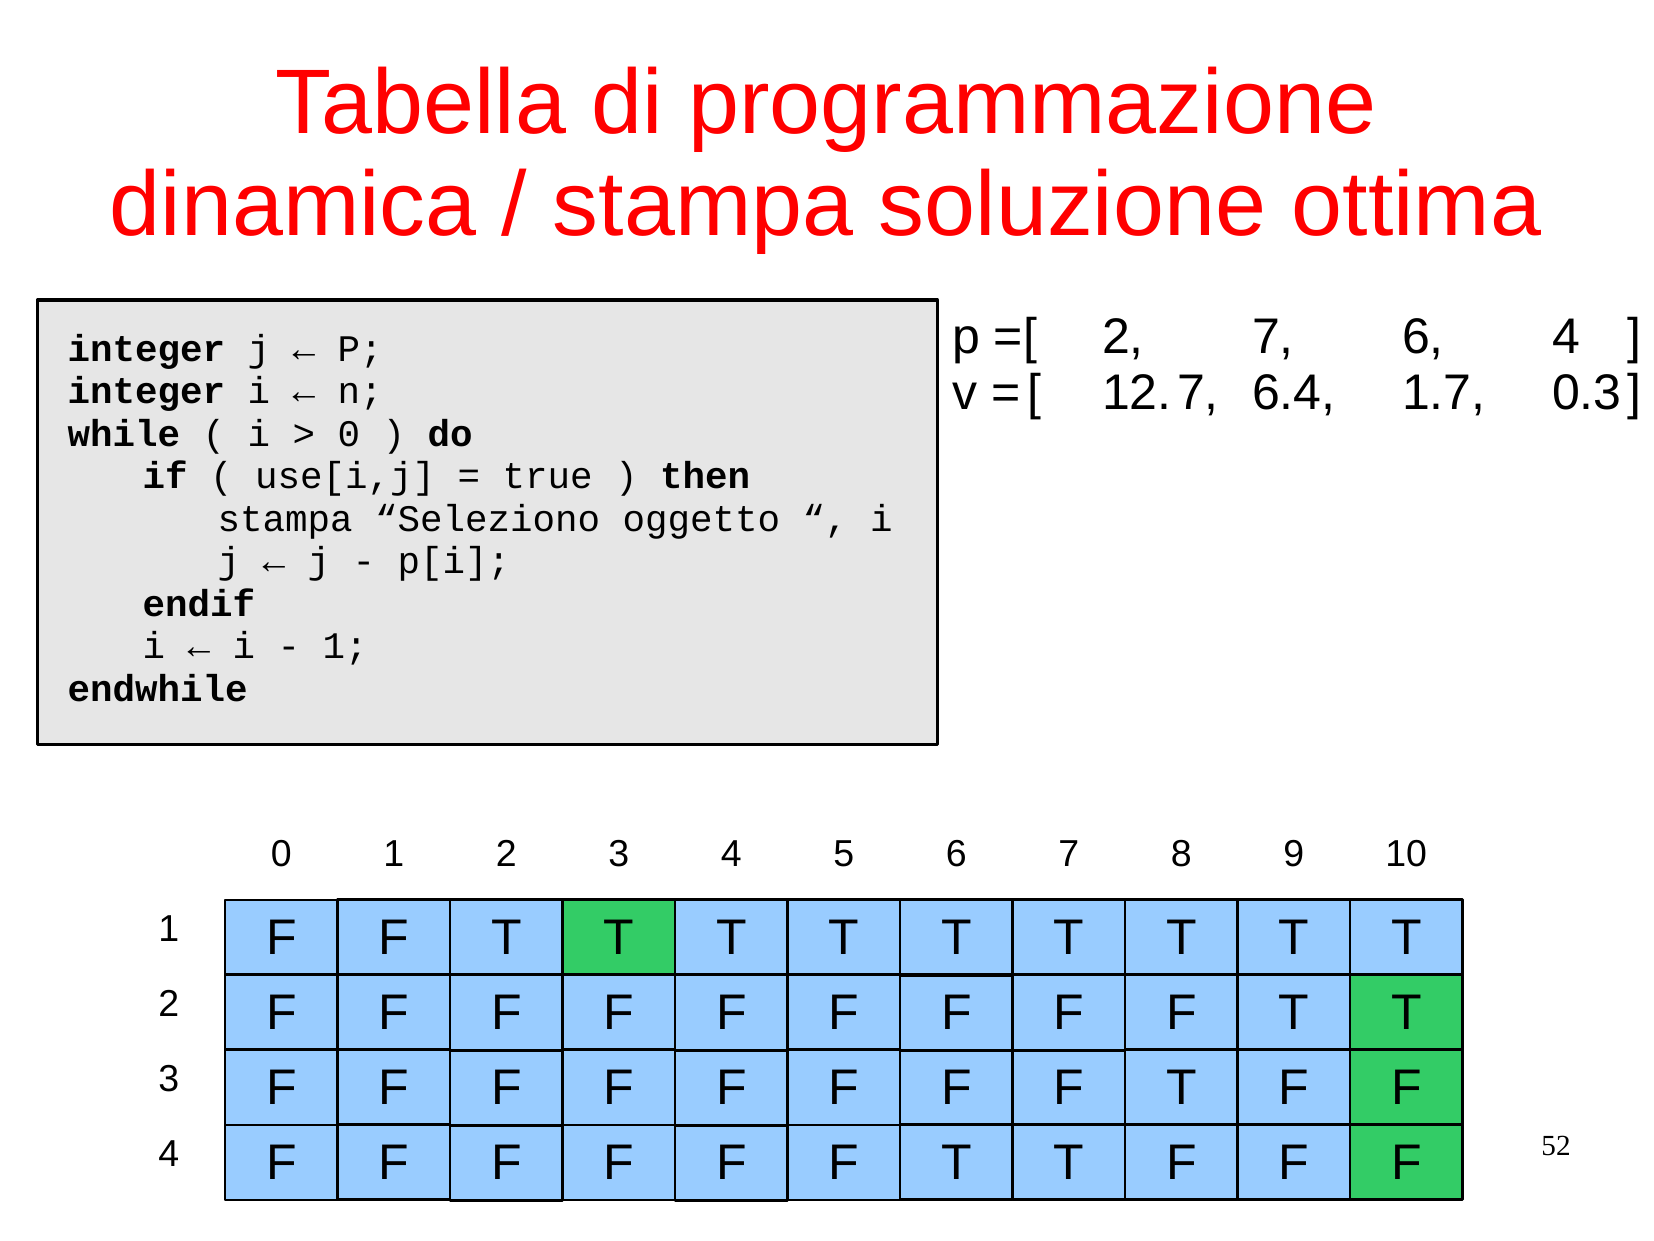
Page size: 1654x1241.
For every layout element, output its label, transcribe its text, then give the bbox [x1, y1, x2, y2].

text_box p =[ 2, 7, 6, 4 ] v = [ 12. 7, 6.4, 1.7, 0.3 ] [937, 300, 1654, 429]
text_box T [1237, 899, 1350, 975]
text_box F [337, 899, 450, 974]
text_box F [450, 975, 562, 1050]
text_box F [787, 974, 901, 1050]
text_box T [450, 899, 562, 975]
text_box F [675, 975, 787, 1050]
text_box F [1350, 1049, 1463, 1124]
text_box F [1012, 1050, 1126, 1124]
text_box 6 [900, 825, 1012, 882]
text_box 1 [337, 825, 450, 882]
text_box 3 [562, 825, 675, 882]
text_box F [675, 1050, 787, 1125]
text_box F [225, 900, 337, 974]
text_box 4 [112, 1125, 225, 1182]
text_box 3 [112, 1050, 225, 1107]
text_box F [675, 1125, 787, 1201]
text_box F [562, 1125, 675, 1201]
text_box T [1012, 1124, 1126, 1200]
title Tabella di programmazione dinamica / stampa soluzione ottima [82, 49, 1571, 257]
text_box F [900, 975, 1012, 1050]
text_box F [337, 1049, 451, 1124]
text_box 7 [1012, 825, 1125, 882]
text_box F [562, 1050, 675, 1125]
text_box T [1238, 975, 1350, 1049]
text_box F [1012, 975, 1125, 1050]
text_box F [225, 1125, 338, 1201]
text_box 10 [1350, 825, 1463, 882]
text_box F [450, 1050, 562, 1125]
text_box integer j ← P; integer i ← n; while ( i > 0 ) do if ( use[i,j] = true ) then stampa “Seleziono oggetto “, i j ← j - p[i]; endif i ← i - 1; endwhile [37, 300, 938, 745]
text_box T [1125, 899, 1237, 974]
text_box F [787, 1050, 900, 1125]
text_box 0 [225, 825, 337, 882]
text_box F [1237, 1049, 1350, 1124]
text_box T [1125, 1049, 1237, 1124]
text_box T [788, 899, 900, 974]
text_box F [1238, 1124, 1350, 1200]
text_box F [562, 974, 676, 1050]
text_box F [1126, 1124, 1238, 1200]
text_box T [900, 1124, 1012, 1200]
text_box 4 [675, 825, 787, 882]
text_box F [900, 1050, 1012, 1124]
text_box 8 [1125, 825, 1237, 882]
text_box F [225, 1050, 337, 1125]
text_box F [225, 974, 337, 1050]
text_box F [450, 1125, 562, 1201]
text_box F [787, 1125, 901, 1201]
text_box T [675, 899, 788, 975]
text_box T [1350, 975, 1463, 1049]
text_box T [900, 899, 1012, 975]
text_box F [337, 974, 451, 1049]
text_box T [562, 899, 675, 974]
text_box 9 [1237, 825, 1350, 882]
text_box F [337, 1124, 451, 1200]
text_box 2 [112, 975, 225, 1032]
text_box 2 [450, 825, 562, 882]
text_box T [1350, 899, 1463, 975]
text_box 1 [112, 900, 226, 957]
text_box F [1125, 974, 1238, 1049]
text_box T [1012, 899, 1125, 975]
text_box F [1350, 1124, 1463, 1200]
text_box 5 [787, 825, 900, 882]
